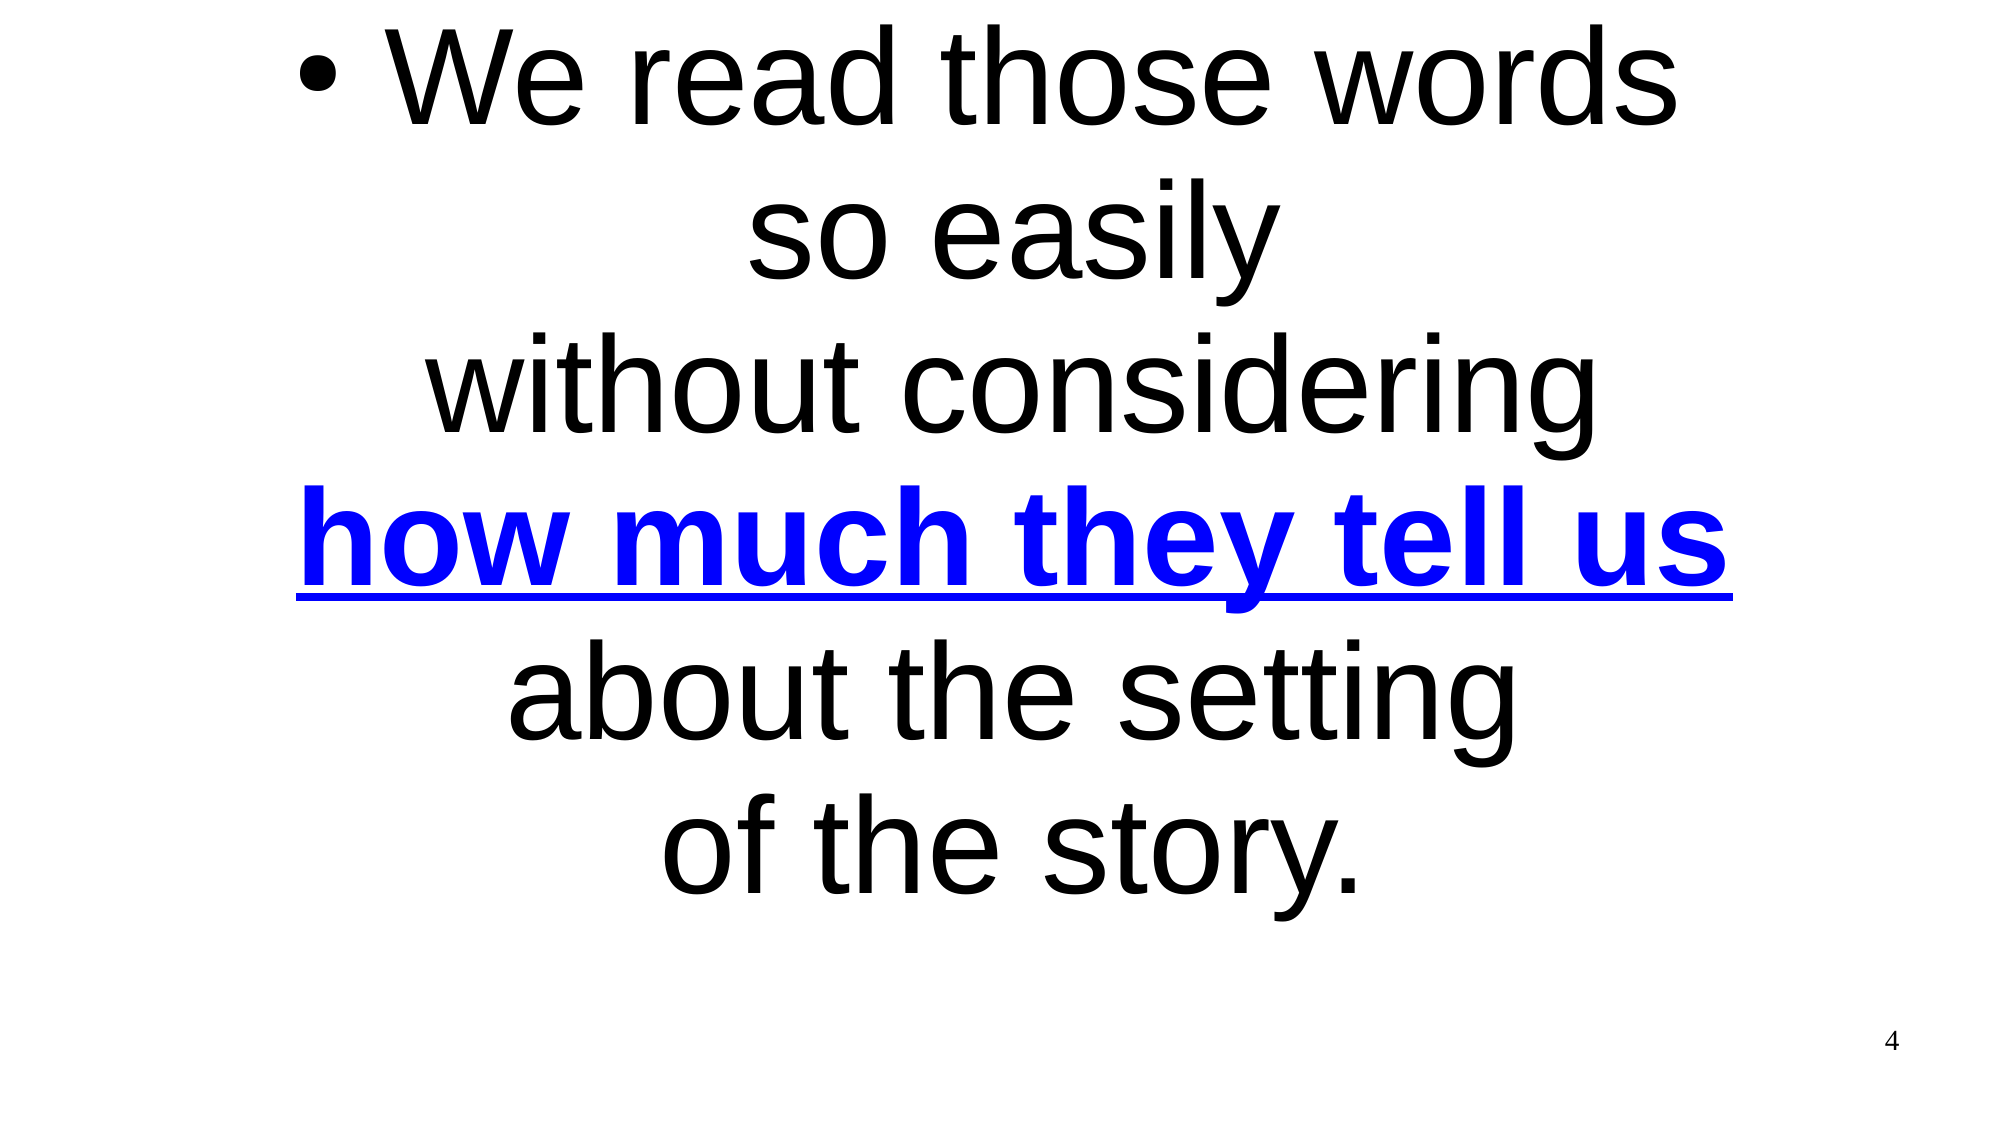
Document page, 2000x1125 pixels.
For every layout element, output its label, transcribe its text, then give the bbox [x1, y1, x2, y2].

list We read those words so easily without considering how much they tell us about the setting of the story. [0, 0, 1996, 1123]
